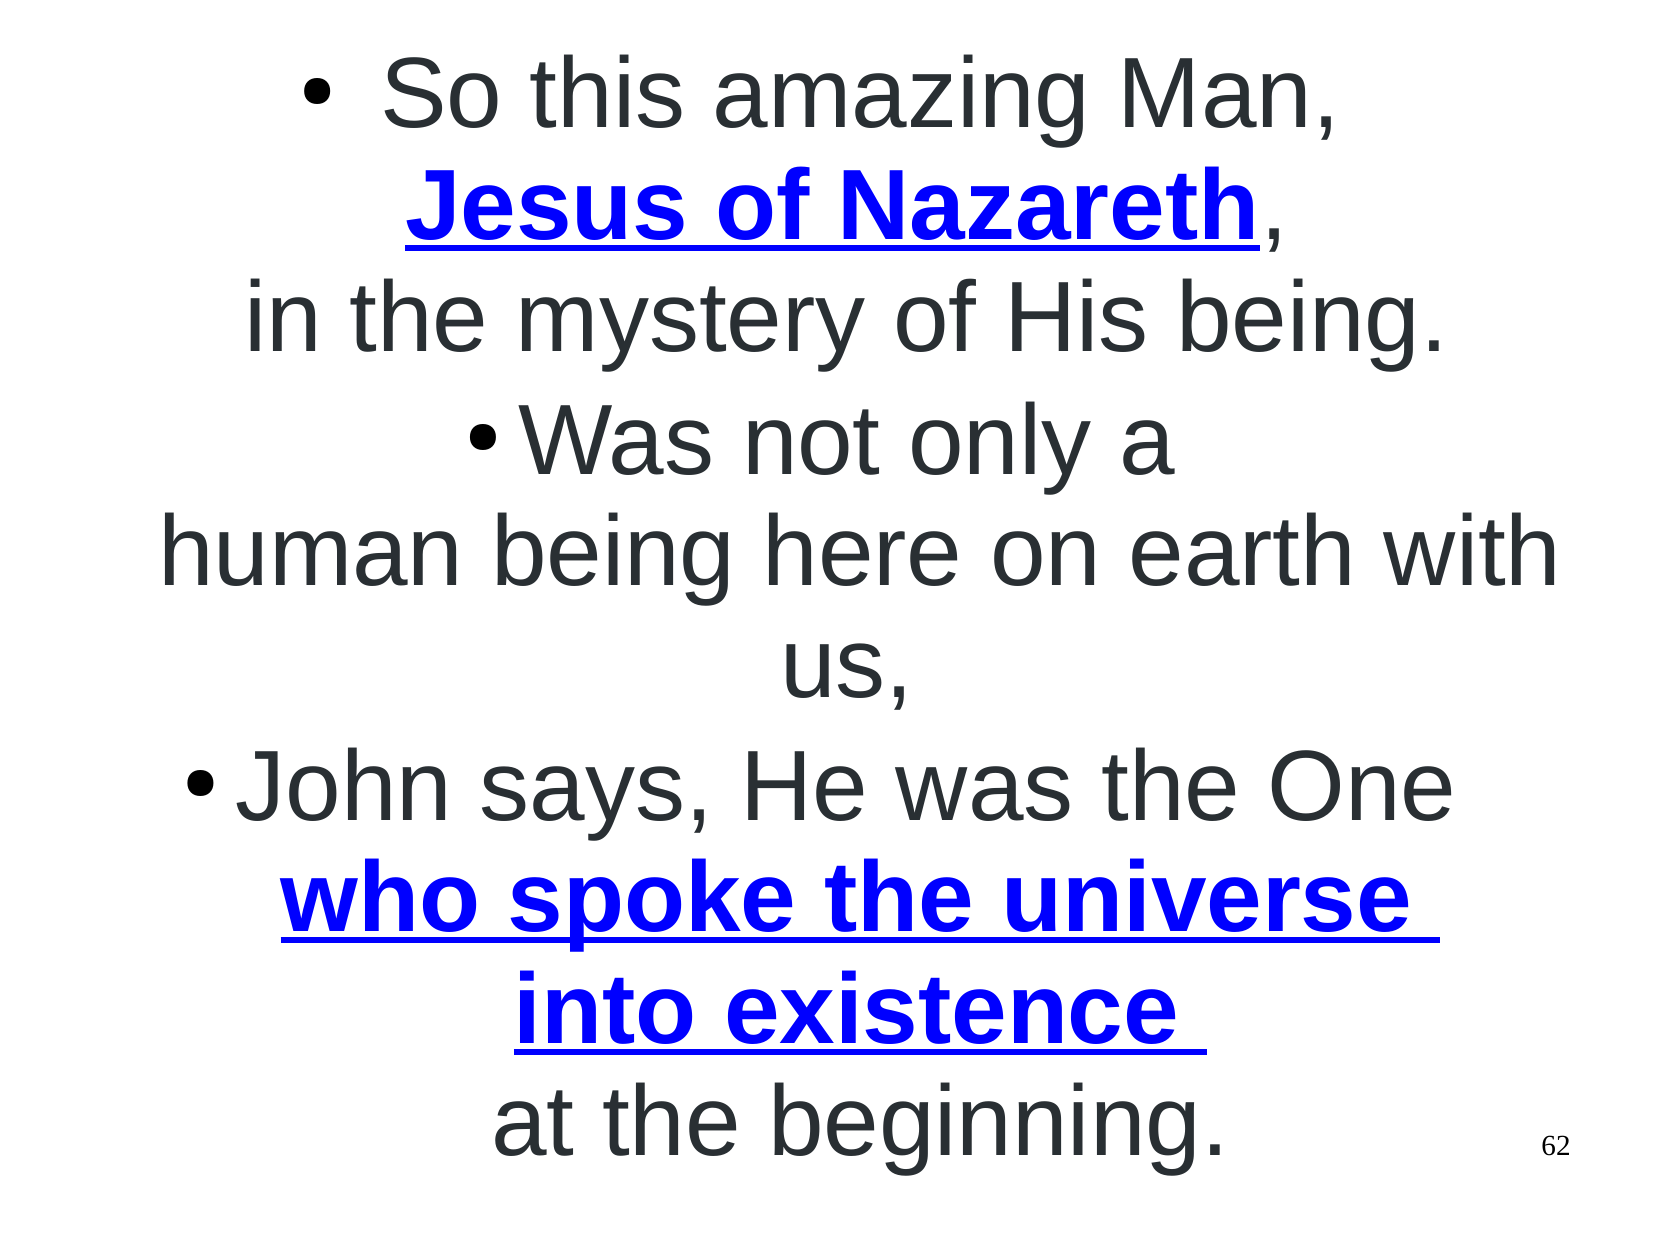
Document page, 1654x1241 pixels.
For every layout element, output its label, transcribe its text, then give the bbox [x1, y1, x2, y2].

list So this amazing Man, Jesus of Nazareth, in the mystery of His being. Was not only a human being here on earth with us, John says, He was the One who spoke the universe into existence at the beginning. [37, 37, 1613, 1238]
